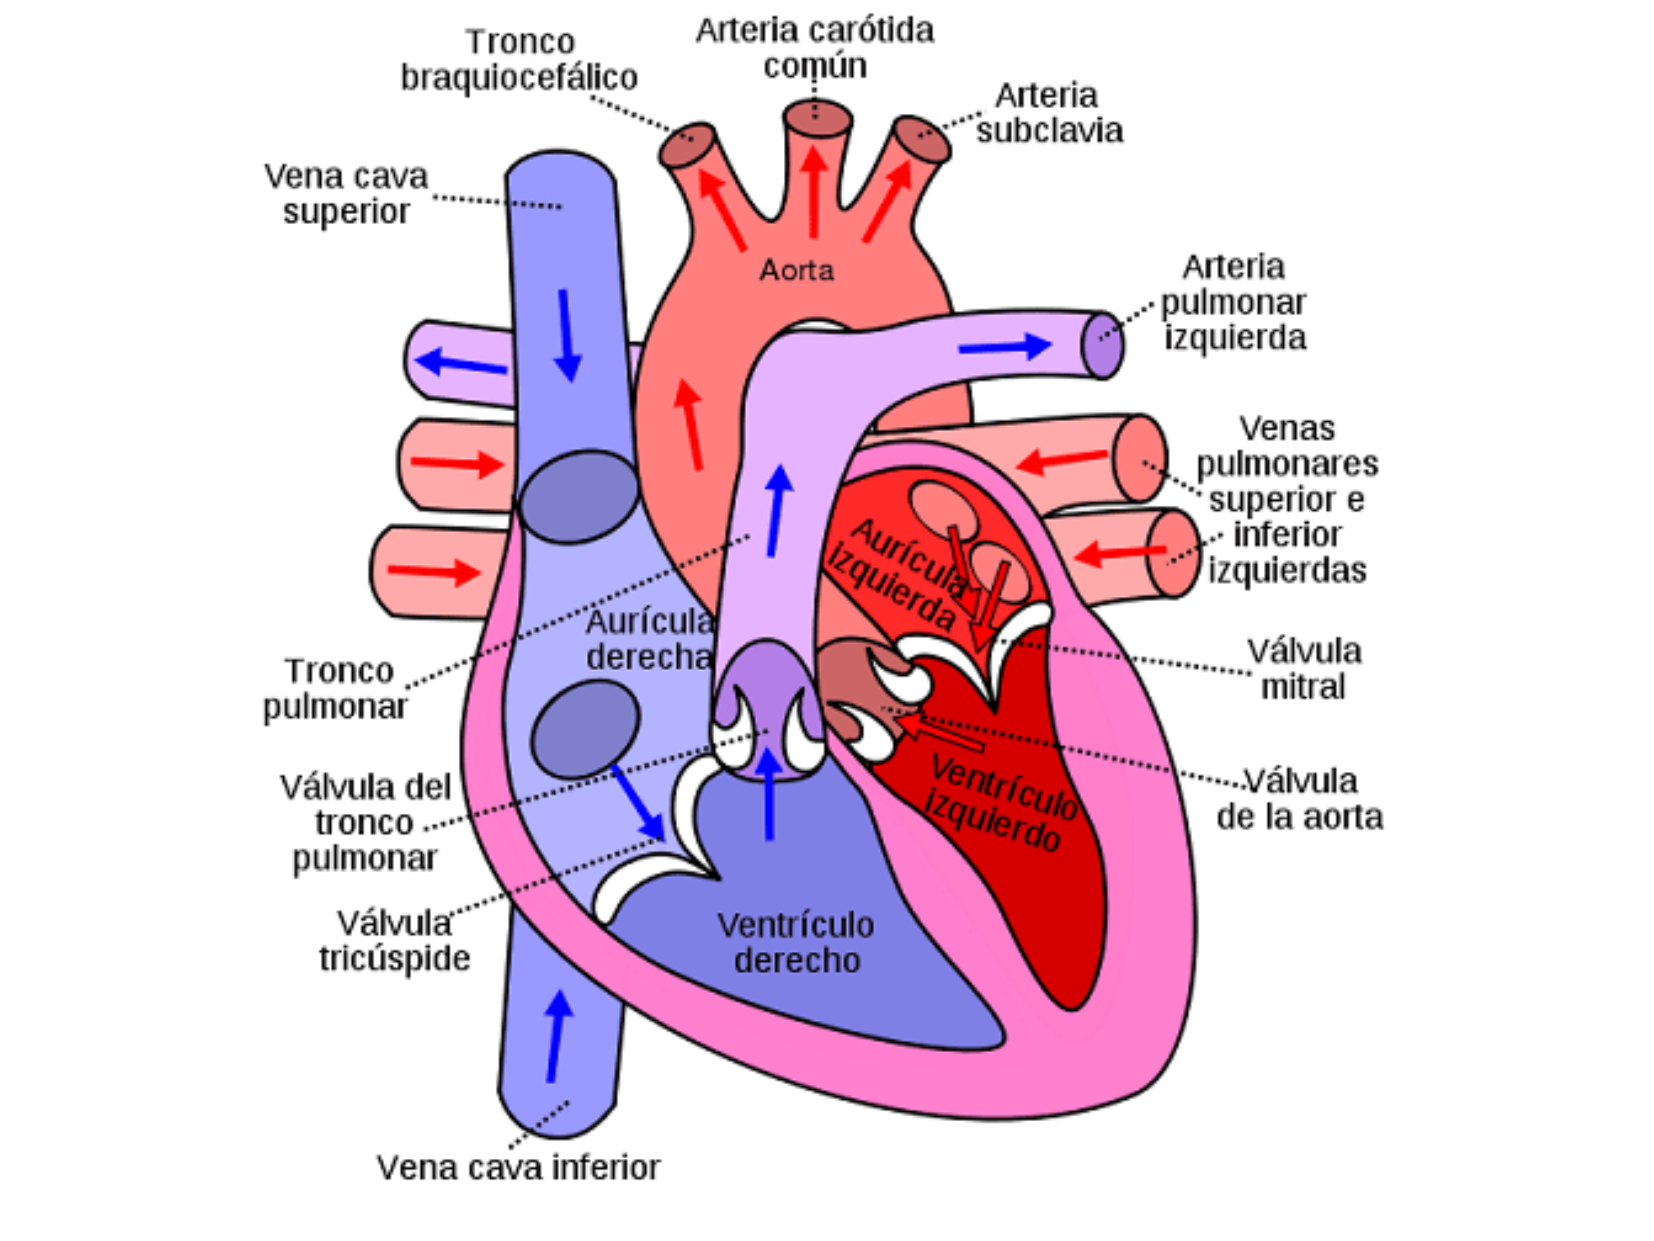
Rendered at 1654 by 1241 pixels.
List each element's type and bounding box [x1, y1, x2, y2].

picture [224, 7, 1406, 1190]
